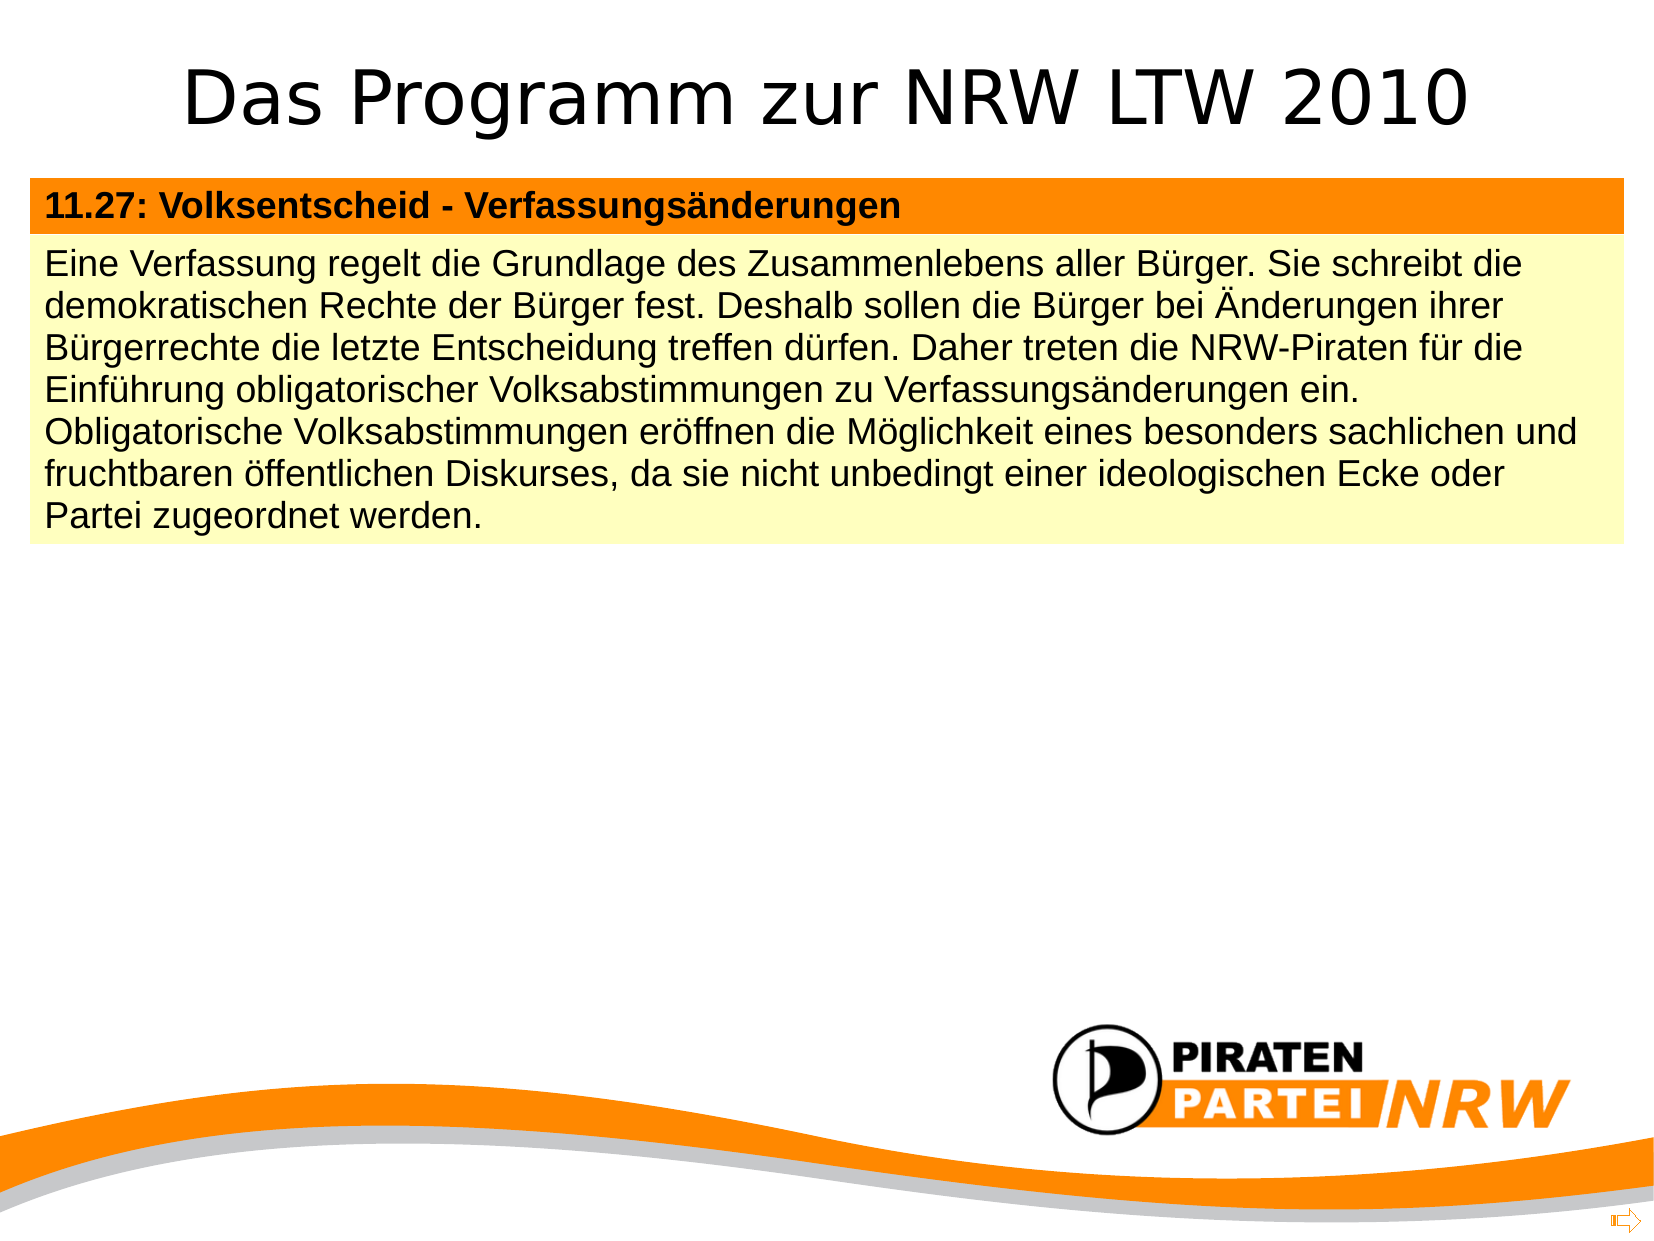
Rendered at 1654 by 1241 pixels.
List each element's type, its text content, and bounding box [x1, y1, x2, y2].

picture [1045, 1021, 1579, 1140]
table_cell Eine Verfassung regelt die Grundlage des Zusammenlebens aller Bürger. Sie schreibt die demokratischen Rechte der Bürger fest. Deshalb sollen die Bürger bei Änderungen ihrer Bürgerrechte die letzte Entscheidung treffen dürfen. Daher treten die NRW-Piraten für die Einführung obligatorischer Volksabstimmungen zu Verfassungsänderungen ein. Obligatorische Volksabstimmungen eröffnen die Möglichkeit eines besonders sachlichen und fruchtbaren öffentlichen Diskurses, da sie nicht unbedingt einer ideologischen Ecke oder Partei zugeordnet werden. [30, 235, 1624, 544]
title Das Programm zur NRW LTW 2010 [82, 54, 1571, 143]
table_header 11.27: Volksentscheid - Verfassungsänderungen [30, 178, 1624, 234]
